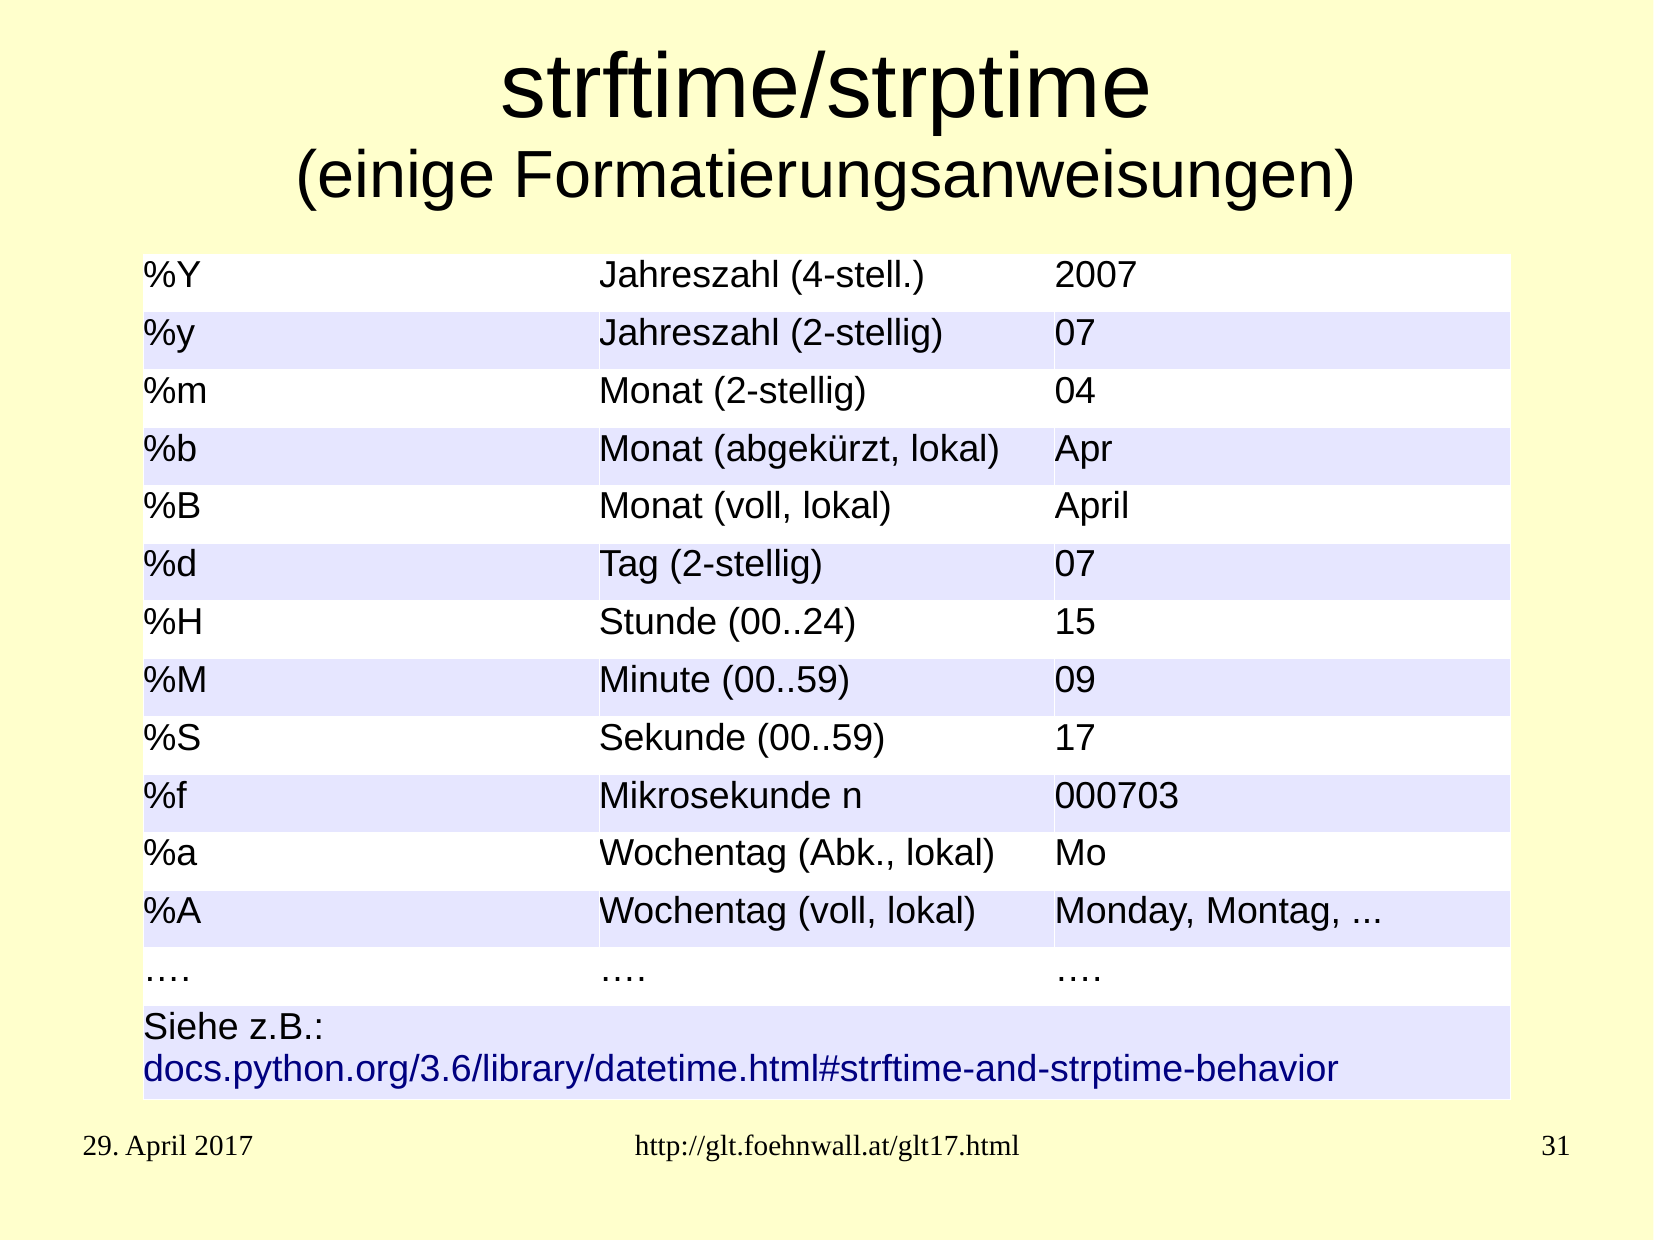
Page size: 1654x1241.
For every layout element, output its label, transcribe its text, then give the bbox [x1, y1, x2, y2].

table_cell %f [144, 775, 599, 832]
table_cell %d [147, 552, 153, 564]
table_cell 07 [1059, 553, 1070, 574]
table_cell 09 [1059, 669, 1070, 690]
table_cell …. [600, 948, 1054, 1005]
table_cell Mikrosekunde n [600, 775, 1054, 832]
table_header %Y [147, 263, 153, 275]
table_cell Monat (voll, lokal) [600, 486, 1054, 543]
table_cell Monat (2-stellig) [600, 370, 1054, 427]
table_cell 07 [1059, 322, 1070, 343]
table_header 2007 [1055, 255, 1510, 311]
table_cell %A [144, 891, 599, 947]
table_cell …. [1055, 948, 1510, 1005]
title strftime/strptime (einige Formatierungsanweisungen) [82, 19, 1571, 227]
table_cell %B [144, 486, 599, 543]
table_cell Stunde (00..24) [600, 601, 1054, 658]
table_cell %B [147, 494, 153, 506]
table_cell 04 [1059, 380, 1070, 401]
table_cell April [1062, 495, 1071, 508]
table_cell %M [147, 668, 153, 680]
table_cell Sekunde (00..59) [600, 717, 1054, 774]
table_cell %A [147, 899, 153, 911]
table_cell Tag (2-stellig) [600, 544, 1054, 600]
table_cell %M [144, 659, 599, 716]
table_cell %m [147, 379, 153, 391]
table_cell Siehe z.B.: docs.python.org/3.6/library/datetime.html#strftime-and-strptime-behavior [144, 1006, 1510, 1099]
table_cell 17 [1055, 717, 1510, 774]
table_cell April [1055, 486, 1510, 543]
table_cell Mo [1055, 833, 1510, 890]
table_cell 07 [1055, 544, 1510, 600]
table_cell Monday, Montag, ... [1055, 891, 1510, 947]
table_cell Jahreszahl (2-stellig) [600, 312, 1054, 369]
table_cell Wochentag (voll, lokal) [600, 891, 1054, 947]
table_cell …. [144, 948, 599, 1005]
table_cell Minute (00..59) [600, 659, 1054, 716]
table_cell Wochentag (Abk., lokal) [600, 833, 1054, 890]
table_cell %S [144, 717, 599, 774]
table_cell Apr [1062, 438, 1071, 451]
table_header %Y [144, 255, 599, 311]
table_cell 04 [1055, 370, 1510, 427]
table_cell %b [147, 437, 153, 449]
table_cell Monat (abgekürzt, lokal) [600, 428, 1054, 485]
table_cell %S [147, 726, 153, 738]
table_cell %a [144, 833, 599, 890]
table_cell %y [147, 321, 153, 333]
table_cell %H [147, 610, 153, 622]
table_cell %a [147, 841, 153, 853]
table_header Jahreszahl (4-stell.) [600, 255, 1054, 311]
table_cell 15 [1055, 601, 1510, 658]
table_cell %f [147, 784, 153, 796]
table_cell 000703 [1055, 775, 1510, 832]
table_cell %m [144, 370, 599, 427]
table_cell Apr [1055, 428, 1510, 485]
table_cell 000703 [1059, 785, 1070, 806]
table_cell %y [144, 312, 599, 369]
table_cell %H [144, 601, 599, 658]
table_cell 09 [1055, 659, 1510, 716]
table_cell %d [144, 544, 599, 600]
table_cell 07 [1055, 312, 1510, 369]
table_cell %b [144, 428, 599, 485]
